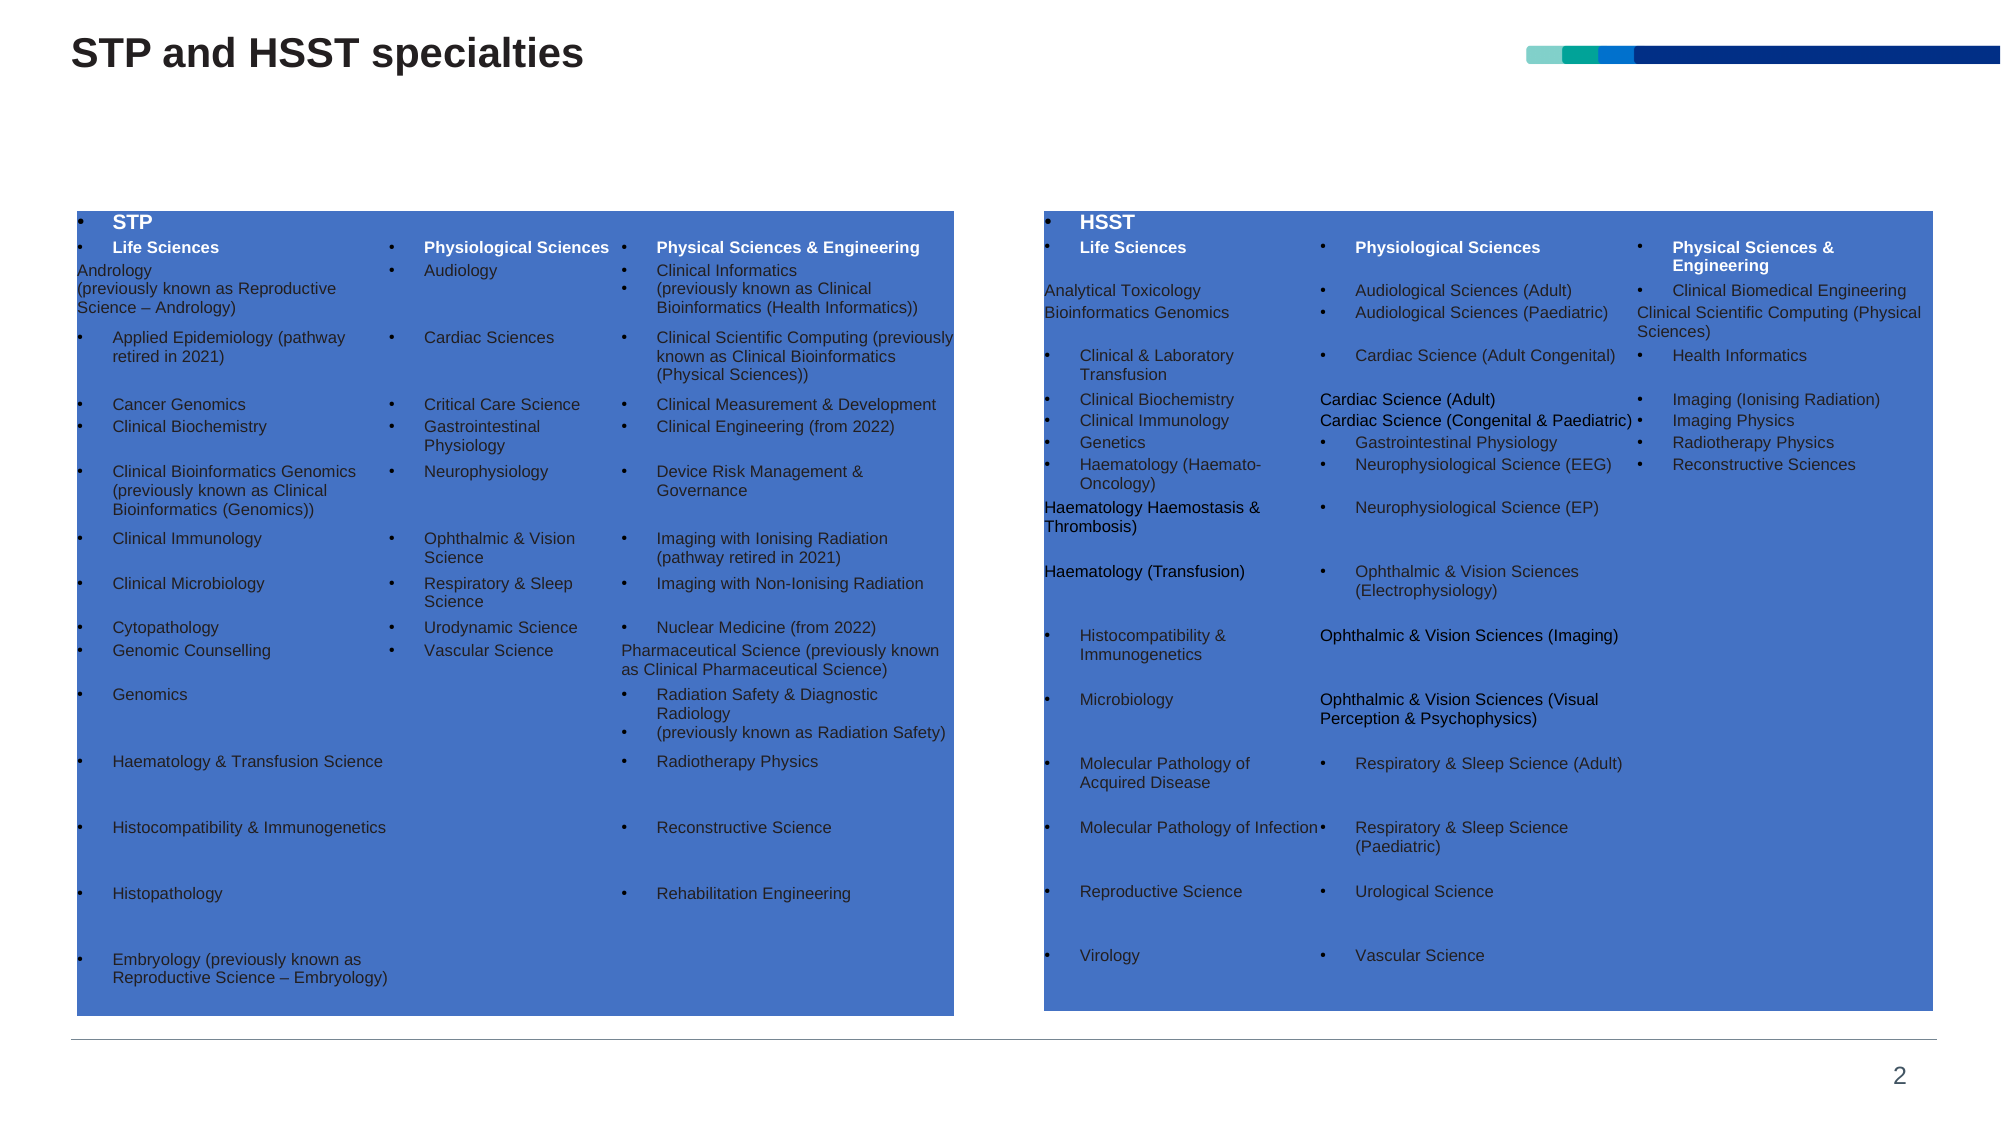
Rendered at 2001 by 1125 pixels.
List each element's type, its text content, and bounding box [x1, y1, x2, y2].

table_cell Clinical Biochemistry [77, 417, 389, 462]
table_cell Clinical Measurement & Development [621, 395, 954, 417]
table_cell Vascular Science [389, 641, 621, 686]
table_cell Rehabilitation Engineering [621, 884, 954, 950]
table_cell [389, 686, 621, 753]
table_cell Physiological Sciences [389, 239, 621, 261]
table_cell Gastrointestinal Physiology [1320, 433, 1637, 455]
table_cell Neurophysiology [389, 462, 621, 529]
table_cell Imaging (Ionising Radiation) [1637, 390, 1933, 412]
table_cell [1637, 499, 1933, 563]
table_cell Clinical Immunology [1044, 412, 1320, 433]
table_cell Device Risk Management & Governance [621, 462, 954, 529]
table_cell Clinical Bioinformatics Genomics (previously known as Clinical Bioinformatics (Genomics)) [77, 462, 389, 529]
table_cell [1637, 946, 1933, 1011]
table_cell Histopathology [77, 884, 389, 950]
table_cell Urodynamic Science [389, 619, 621, 641]
table_cell Radiation Safety & Diagnostic Radiology (previously known as Radiation Safety) [621, 686, 954, 753]
table_cell Imaging with Ionising Radiation (pathway retired in 2021) [621, 529, 954, 574]
table_cell Vascular Science [1320, 946, 1637, 1011]
title STP and HSST specialties [70, 32, 1513, 79]
table_cell Radiotherapy Physics [621, 753, 954, 818]
table_cell Health Informatics [1637, 346, 1933, 390]
table_cell Life Sciences [77, 239, 389, 261]
table_cell Neurophysiological Science (EEG) [1320, 455, 1637, 499]
table_cell [1637, 563, 1933, 627]
table_cell Genomics [77, 686, 389, 753]
table_cell [389, 818, 621, 884]
table_cell Reconstructive Sciences [1637, 455, 1933, 499]
table_cell Audiological Sciences (Paediatric) [1320, 303, 1637, 346]
table_cell Microbiology [1044, 690, 1320, 754]
table_cell Haematology (Transfusion) [1044, 563, 1320, 627]
table_cell Clinical Immunology [77, 529, 389, 574]
table_cell [389, 884, 621, 950]
table_cell Cardiac Science (Adult) [1320, 390, 1637, 412]
table_cell Physical Sciences & Engineering [621, 239, 954, 261]
table_cell Haematology (Haemato-Oncology) [1044, 455, 1320, 499]
table_cell Clinical Biochemistry [1044, 390, 1320, 412]
table_cell [1637, 690, 1933, 754]
table_cell Respiratory & Sleep Science (Adult) [1320, 754, 1637, 818]
table_cell Cytopathology [77, 619, 389, 641]
table_cell Audiological Sciences (Adult) [1320, 281, 1637, 303]
table_cell Haematology & Transfusion Science [77, 753, 389, 818]
table_cell Molecular Pathology of Infection [1044, 818, 1320, 882]
table_cell Audiology [389, 261, 621, 328]
table_cell Nuclear Medicine (from 2022) [621, 619, 954, 641]
table_cell [1637, 754, 1933, 818]
table_cell Cancer Genomics [77, 395, 389, 417]
table_cell Cardiac Science (Congenital & Paediatric) [1320, 412, 1637, 433]
table_cell [621, 950, 954, 1016]
table_cell [389, 950, 621, 1016]
table_cell Ophthalmic & Vision Sciences (Electrophysiology) [1320, 563, 1637, 627]
table_cell Embryology (previously known as Reproductive Science – Embryology) [77, 950, 389, 1016]
table_cell Neurophysiological Science (EP) [1320, 499, 1637, 563]
table_cell Haematology Haemostasis & Thrombosis) [1044, 499, 1320, 563]
table_cell Analytical Toxicology [1044, 281, 1320, 303]
table_cell Clinical Scientific Computing (previously known as Clinical Bioinformatics (Physical Sciences)) [621, 328, 954, 395]
table_cell Gastrointestinal Physiology [389, 417, 621, 462]
table_cell Clinical Engineering (from 2022) [621, 417, 954, 462]
table_cell Imaging with Non-Ionising Radiation [621, 574, 954, 619]
table_cell Respiratory & Sleep Science (Paediatric) [1320, 818, 1637, 882]
table_cell Clinical & Laboratory Transfusion [1044, 346, 1320, 390]
table_cell Clinical Microbiology [77, 574, 389, 619]
table_header HSST [1044, 211, 1933, 238]
table_cell Respiratory & Sleep Science [389, 574, 621, 619]
table_cell Pharmaceutical Science (previously known as Clinical Pharmaceutical Science) [621, 641, 954, 686]
table_cell Urological Science [1320, 882, 1637, 946]
table_cell Ophthalmic & Vision Sciences (Visual Perception & Psychophysics) [1320, 690, 1637, 754]
table_cell Reproductive Science [1044, 882, 1320, 946]
table_cell Reconstructive Science [621, 818, 954, 884]
table_cell Applied Epidemiology (pathway retired in 2021) [77, 328, 389, 395]
table_cell Genetics [1044, 433, 1320, 455]
table_cell Ophthalmic & Vision Science [389, 529, 621, 574]
table_cell Radiotherapy Physics [1637, 433, 1933, 455]
table_cell Critical Care Science [389, 395, 621, 417]
table_cell Virology [1044, 946, 1320, 1011]
table_cell Clinical Informatics (previously known as Clinical Bioinformatics (Health Informatics)) [621, 261, 954, 328]
table_cell Bioinformatics Genomics [1044, 303, 1320, 346]
table_cell [1637, 627, 1933, 690]
table_header STP [77, 211, 954, 239]
table_cell [389, 753, 621, 818]
table_cell [1637, 882, 1933, 946]
table_cell Molecular Pathology of Acquired Disease [1044, 754, 1320, 818]
table_cell Cardiac Science (Adult Congenital) [1320, 346, 1637, 390]
table_cell Life Sciences [1044, 238, 1320, 281]
table_cell Andrology (previously known as Reproductive Science – Andrology) [77, 261, 389, 328]
table_cell Ophthalmic & Vision Sciences (Imaging) [1320, 627, 1637, 690]
table_cell Histocompatibility & Immunogenetics [77, 818, 389, 884]
table_cell Imaging Physics [1637, 412, 1933, 433]
table_cell Clinical Biomedical Engineering [1637, 281, 1933, 303]
table_cell Cardiac Sciences [389, 328, 621, 395]
table_cell Clinical Scientific Computing (Physical Sciences) [1637, 303, 1933, 346]
table_cell [1637, 818, 1933, 882]
table_cell Histocompatibility & Immunogenetics [1044, 627, 1320, 690]
table_cell Genomic Counselling [77, 641, 389, 686]
table_cell Physical Sciences & Engineering [1637, 238, 1933, 281]
table_cell Physiological Sciences [1320, 238, 1637, 281]
